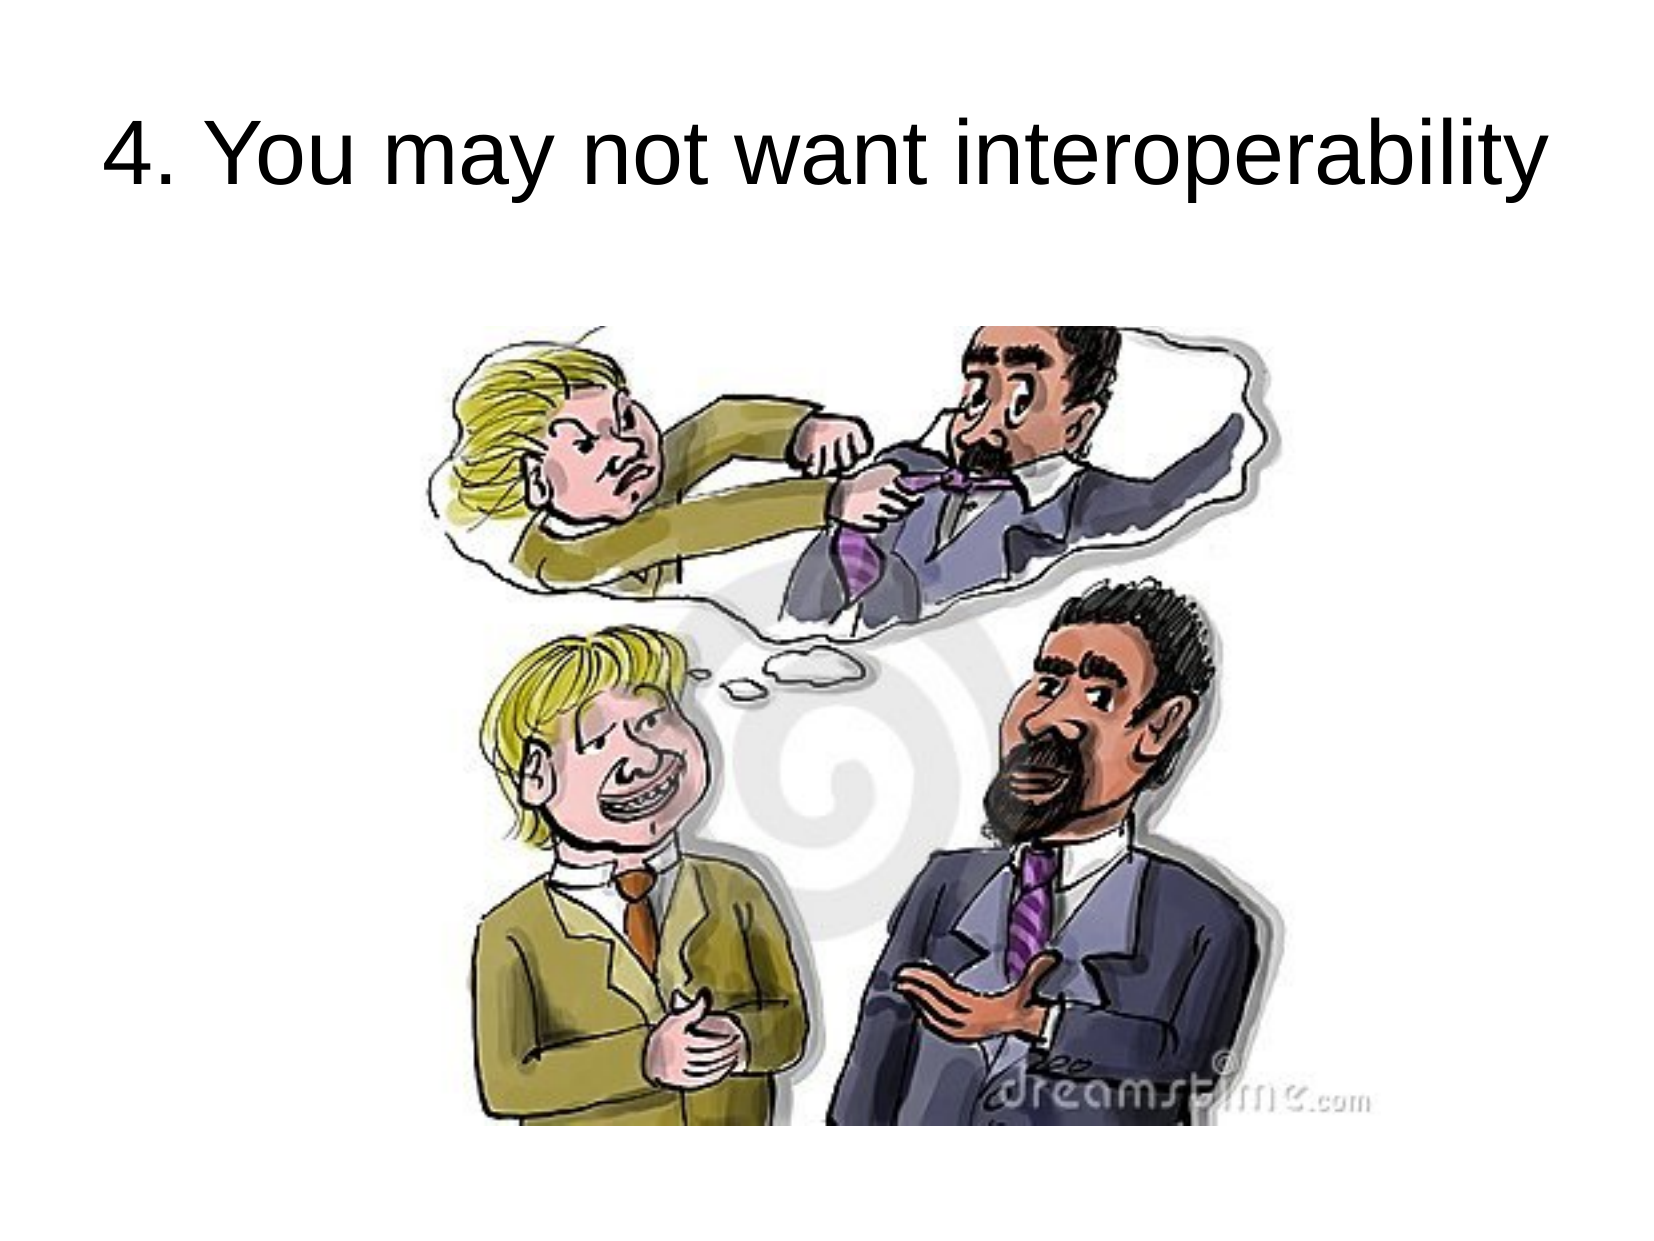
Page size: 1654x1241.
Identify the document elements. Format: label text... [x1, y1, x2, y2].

picture [315, 326, 1381, 1126]
title 4. You may not want interoperability [82, 49, 1571, 257]
